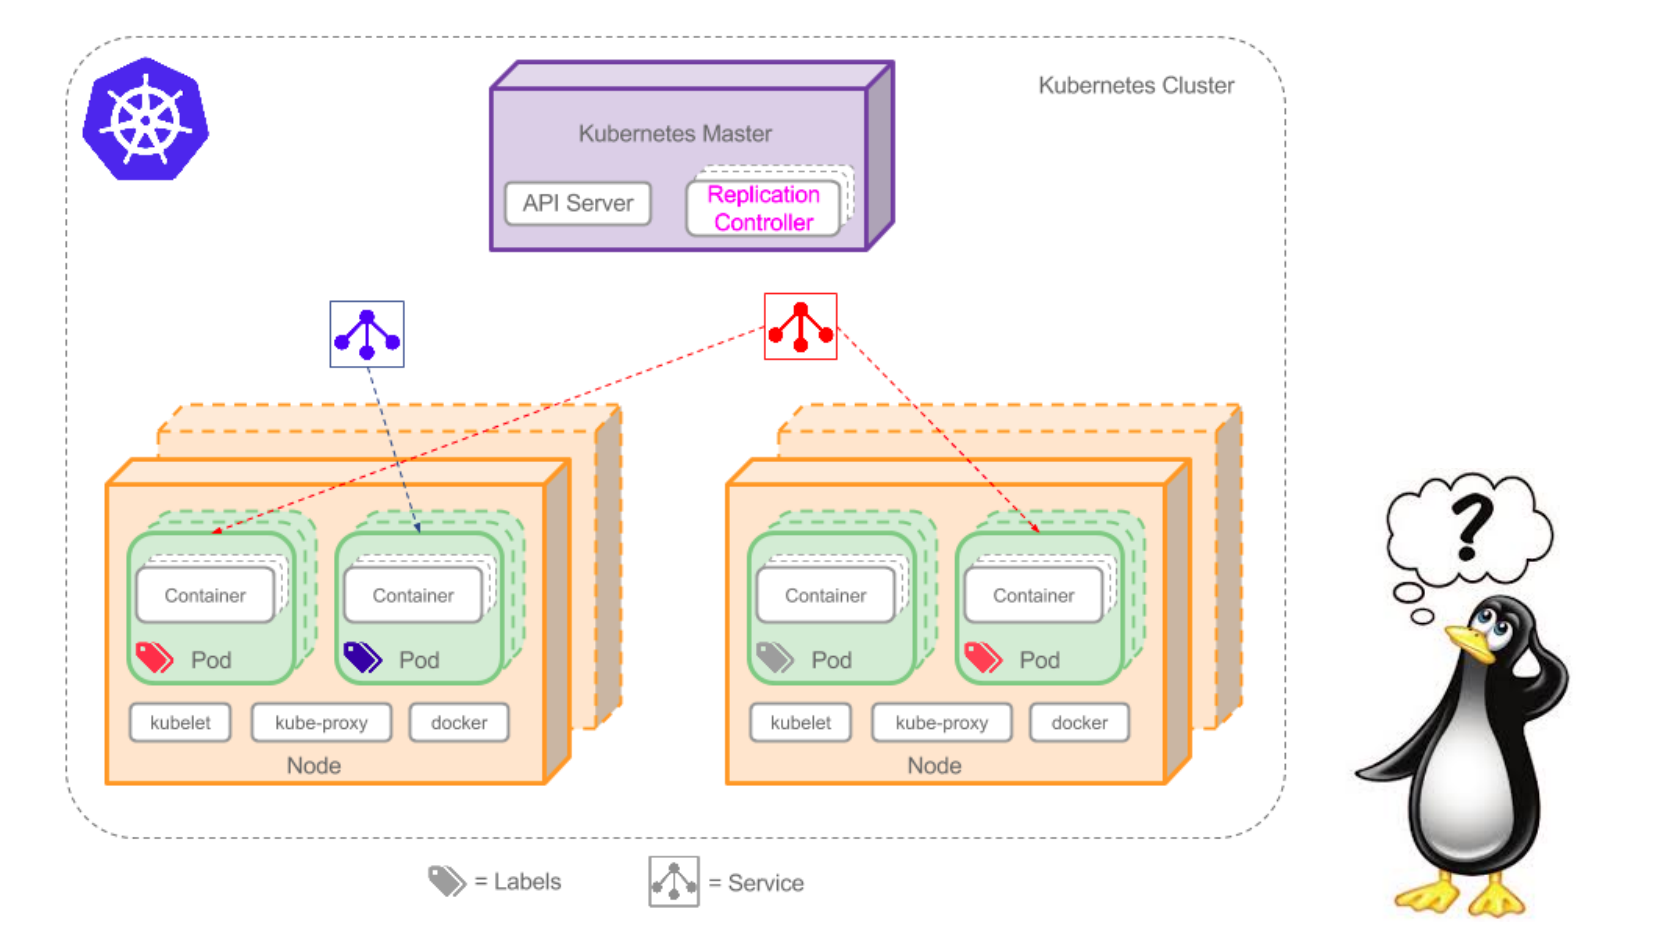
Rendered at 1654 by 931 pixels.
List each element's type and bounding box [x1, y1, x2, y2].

picture [47, 2, 1302, 922]
picture [1334, 468, 1607, 922]
